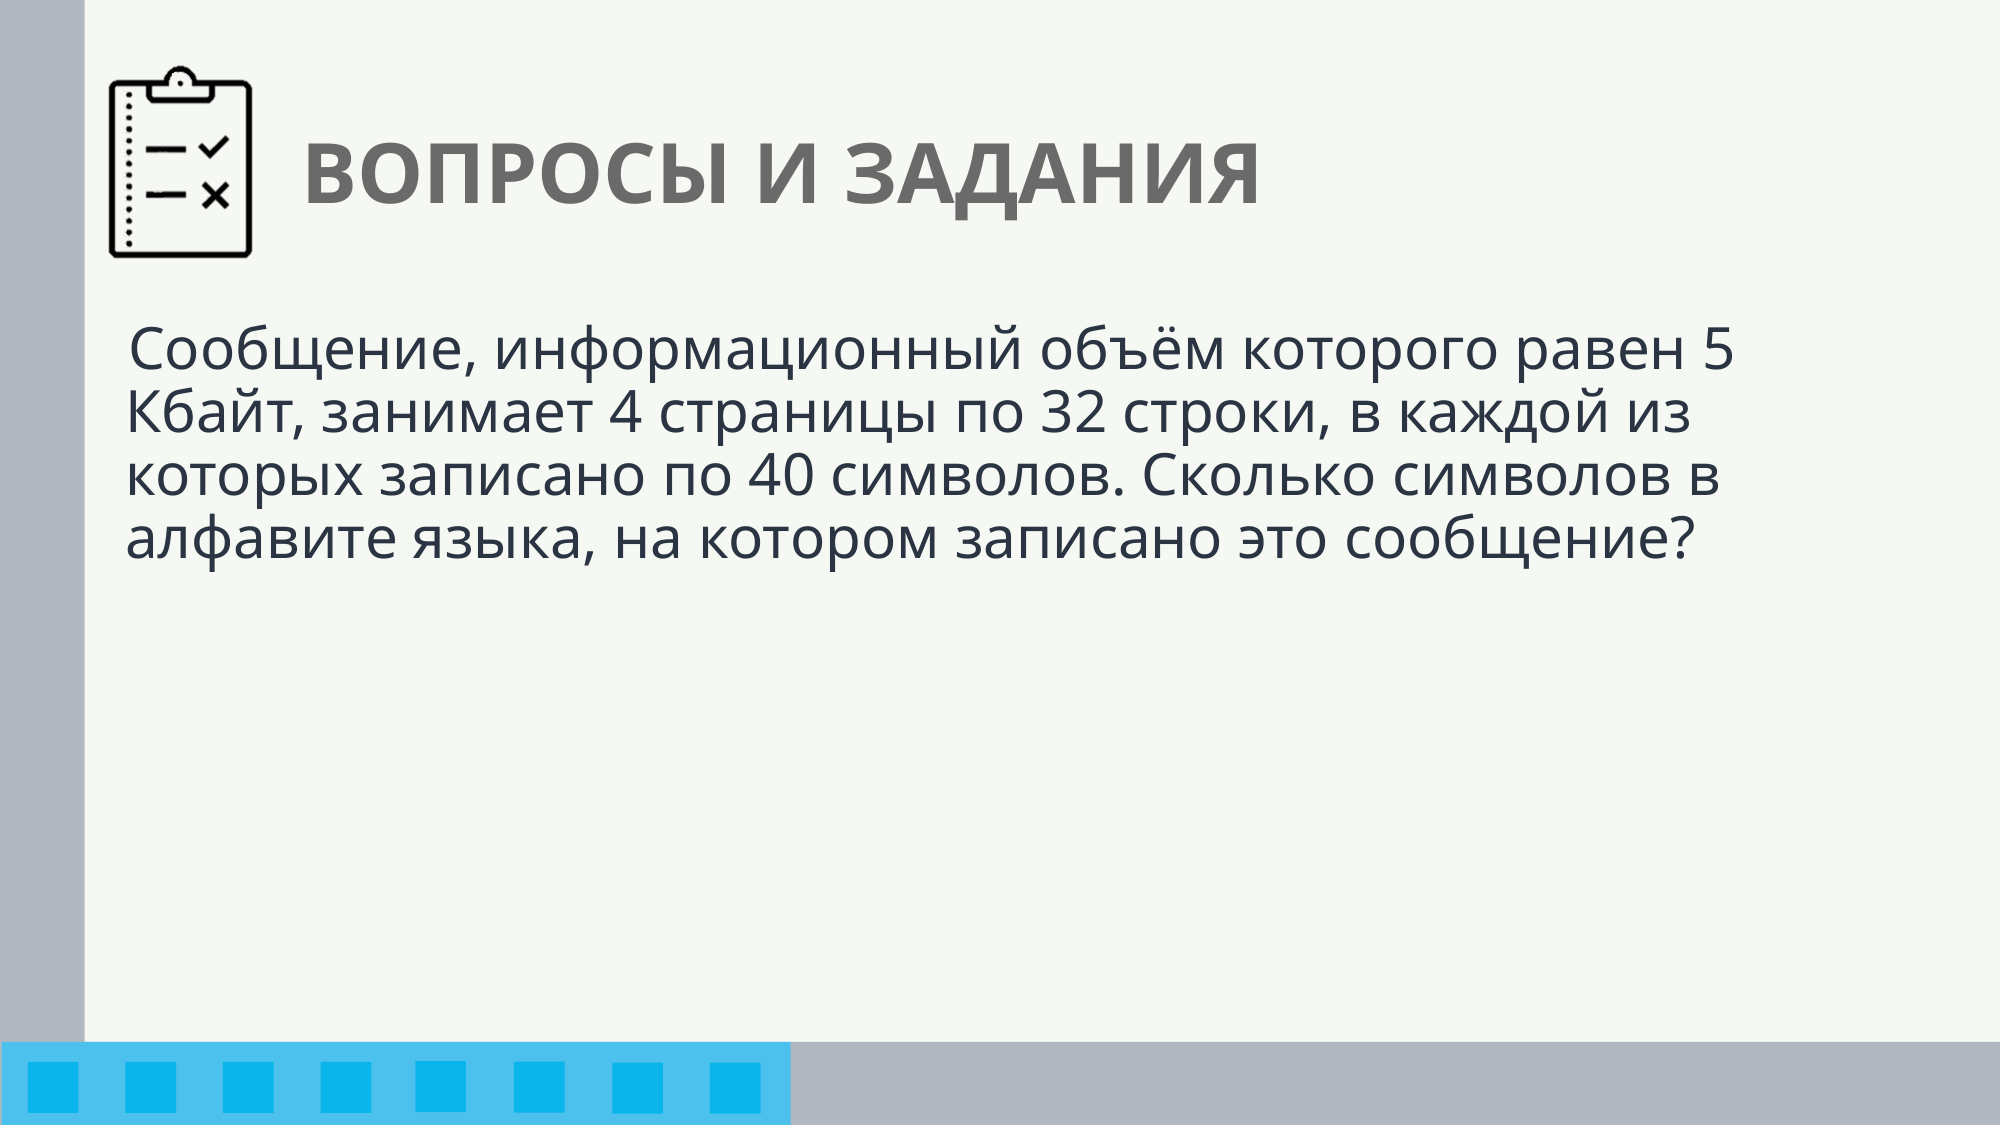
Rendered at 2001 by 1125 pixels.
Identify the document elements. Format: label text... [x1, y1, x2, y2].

list Сообщение, информационный объём которого равен 5 Кбайт, занимает 4 страницы по 32 строки, в каждой из которых записано по 40 символов. Сколько символов в алфавите языка, на котором записано это сообщение? [110, 311, 1892, 965]
picture [85, 54, 286, 286]
title ВОПРОСЫ И ЗАДАНИЯ [285, 67, 1892, 286]
